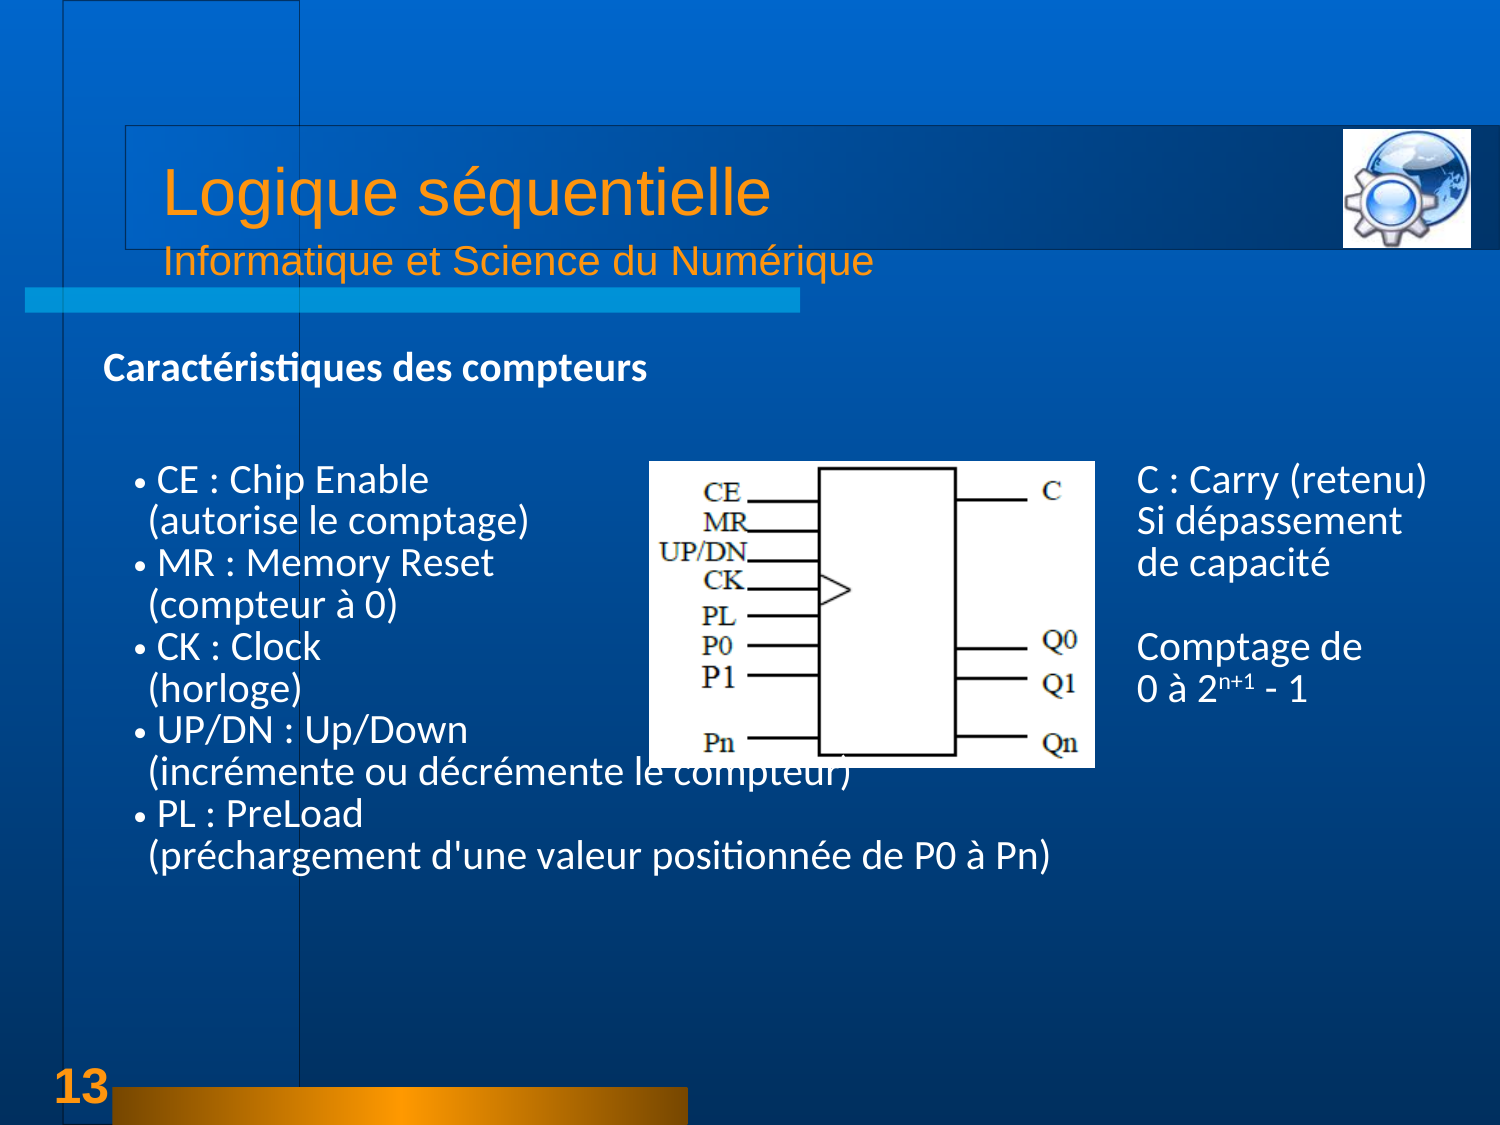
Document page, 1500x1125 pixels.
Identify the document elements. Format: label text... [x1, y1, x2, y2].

text_box Caractéristiques des compteurs [88, 342, 739, 460]
text_box C : Carry (retenu) Si dépassement de capacité Comptage de 0 à 2n+1 - 1 [1211, 454, 1447, 777]
text_box CE : Chip Enable (autorise le comptage) MR : Memory Reset (compteur à 0) CK : Clock (horloge) UP/DN : Up/Down (incrémente ou décrémente le compteur) PL : PreLoad (préchargement d'une valeur positionnée de P0 à Pn) [118, 454, 1211, 980]
picture [1343, 129, 1471, 248]
